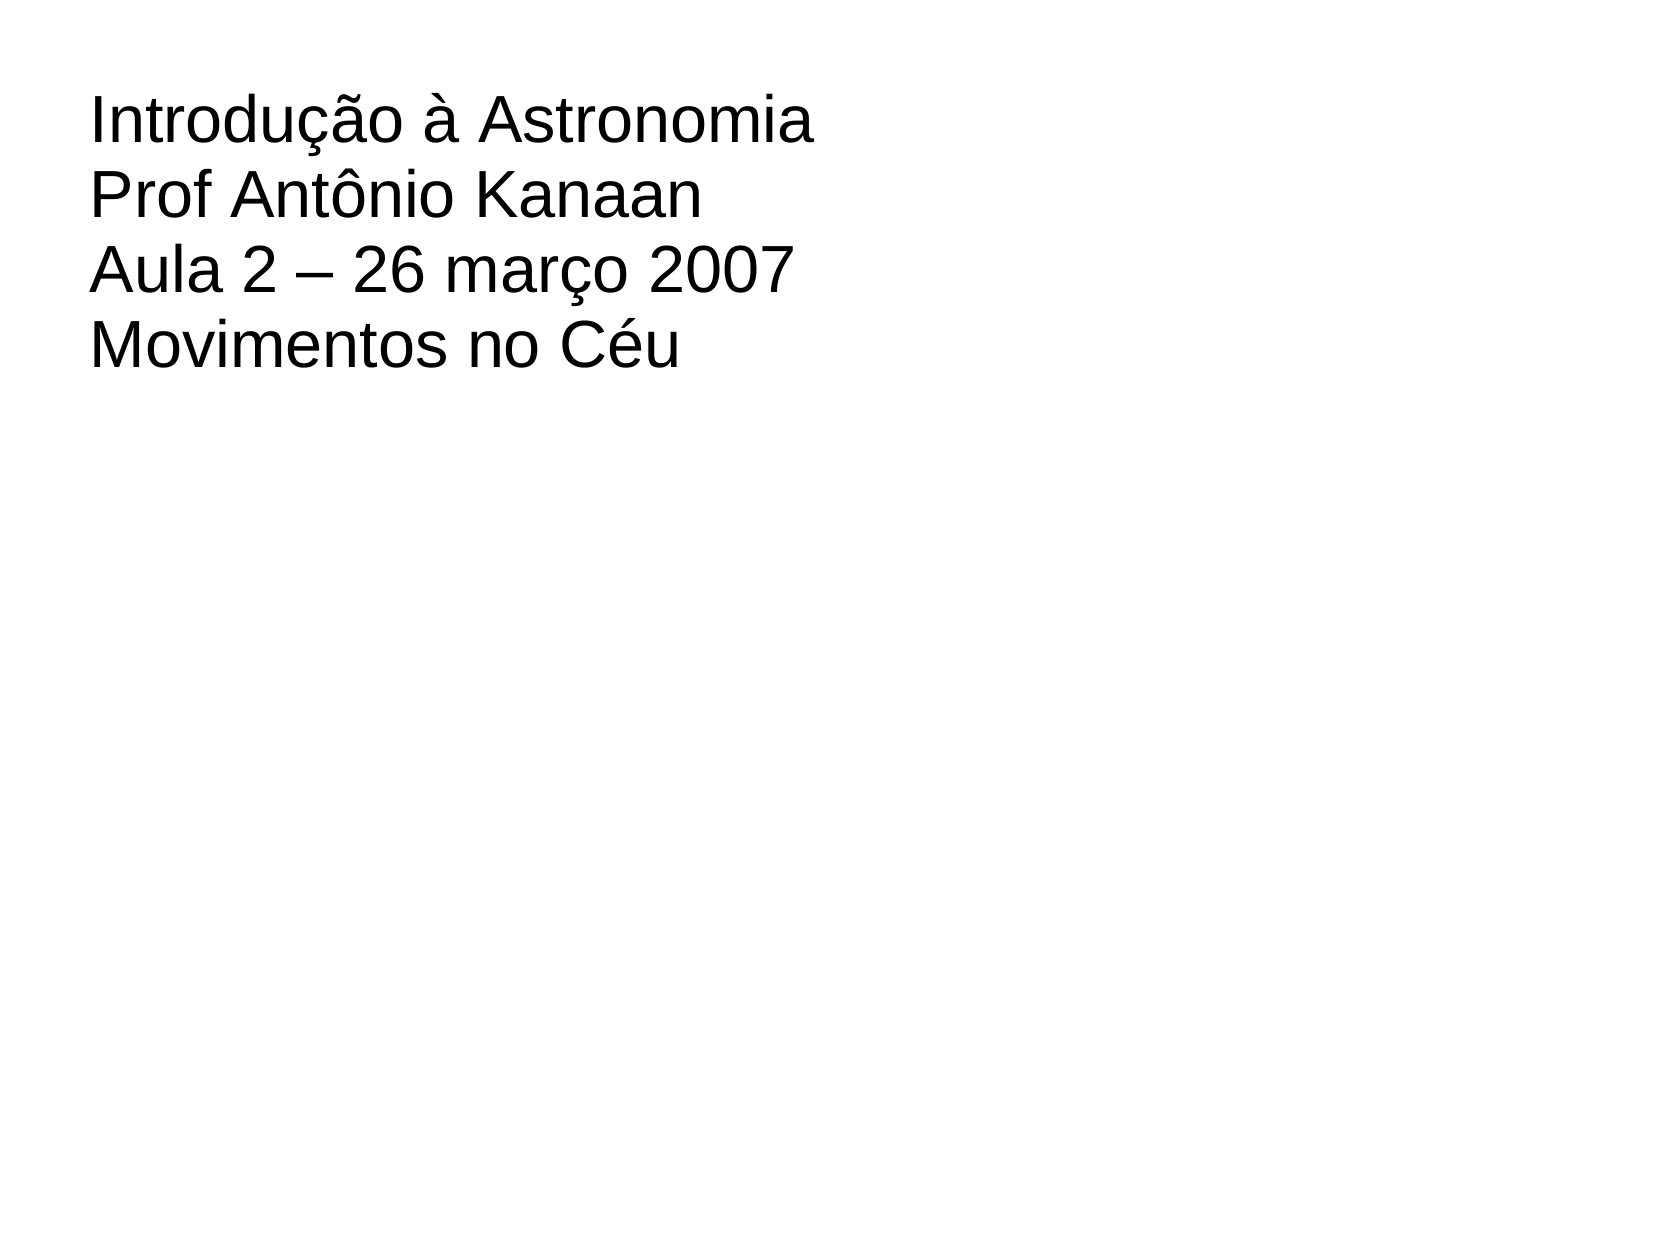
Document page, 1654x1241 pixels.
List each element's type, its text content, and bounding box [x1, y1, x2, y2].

text_box Introdução à Astronomia Prof Antônio Kanaan Aula 2 – 26 março 2007 Movimentos no Céu [75, 75, 834, 389]
